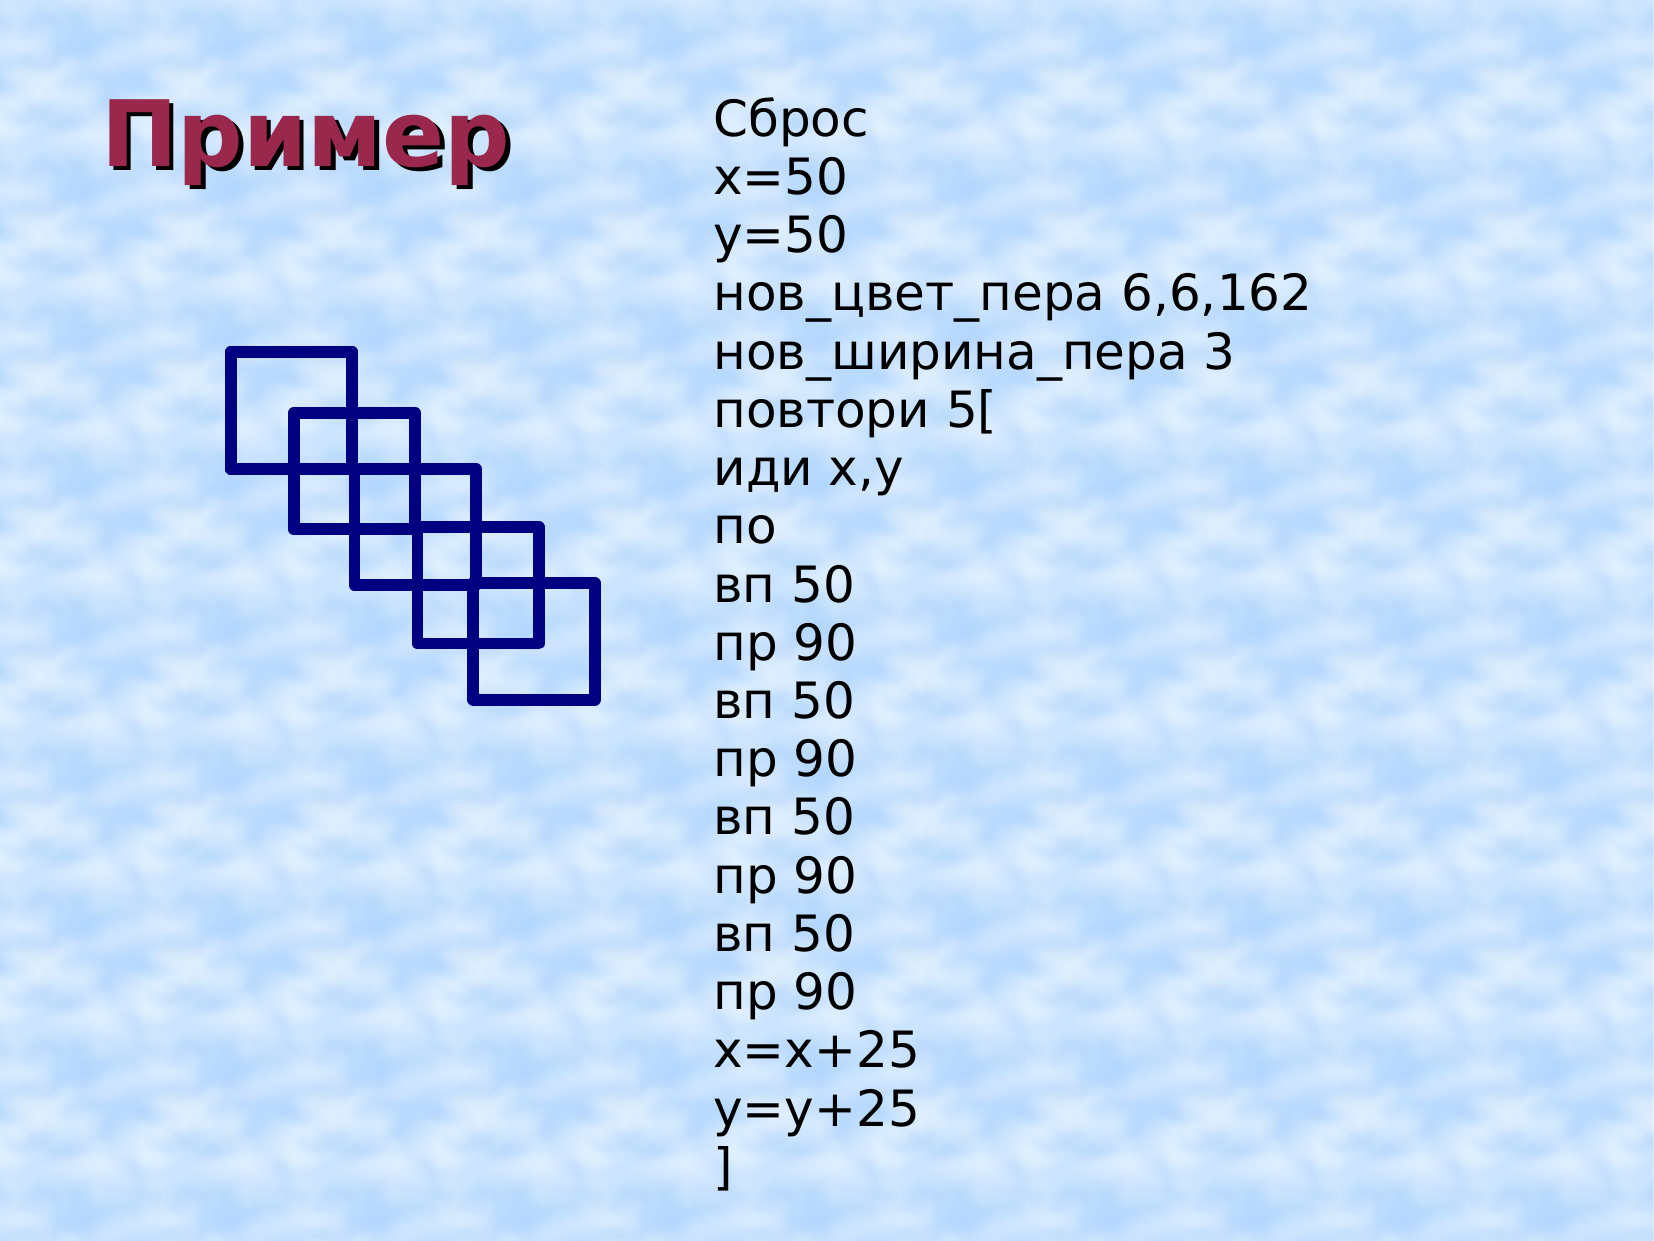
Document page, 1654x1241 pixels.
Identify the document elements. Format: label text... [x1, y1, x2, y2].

picture [0, 0, 1654, 1241]
title Пример [59, 38, 553, 231]
subtitle Сброс x=50 y=50 нов_цвет_пера 6,6,162 нов_ширина_пера 3 повтори 5[ иди x,y по вп 50 пр 90 вп 50 пр 90 вп 50 пр 90 вп 50 пр 90 x=x+25 y=y+25 ] [713, 89, 1585, 1197]
